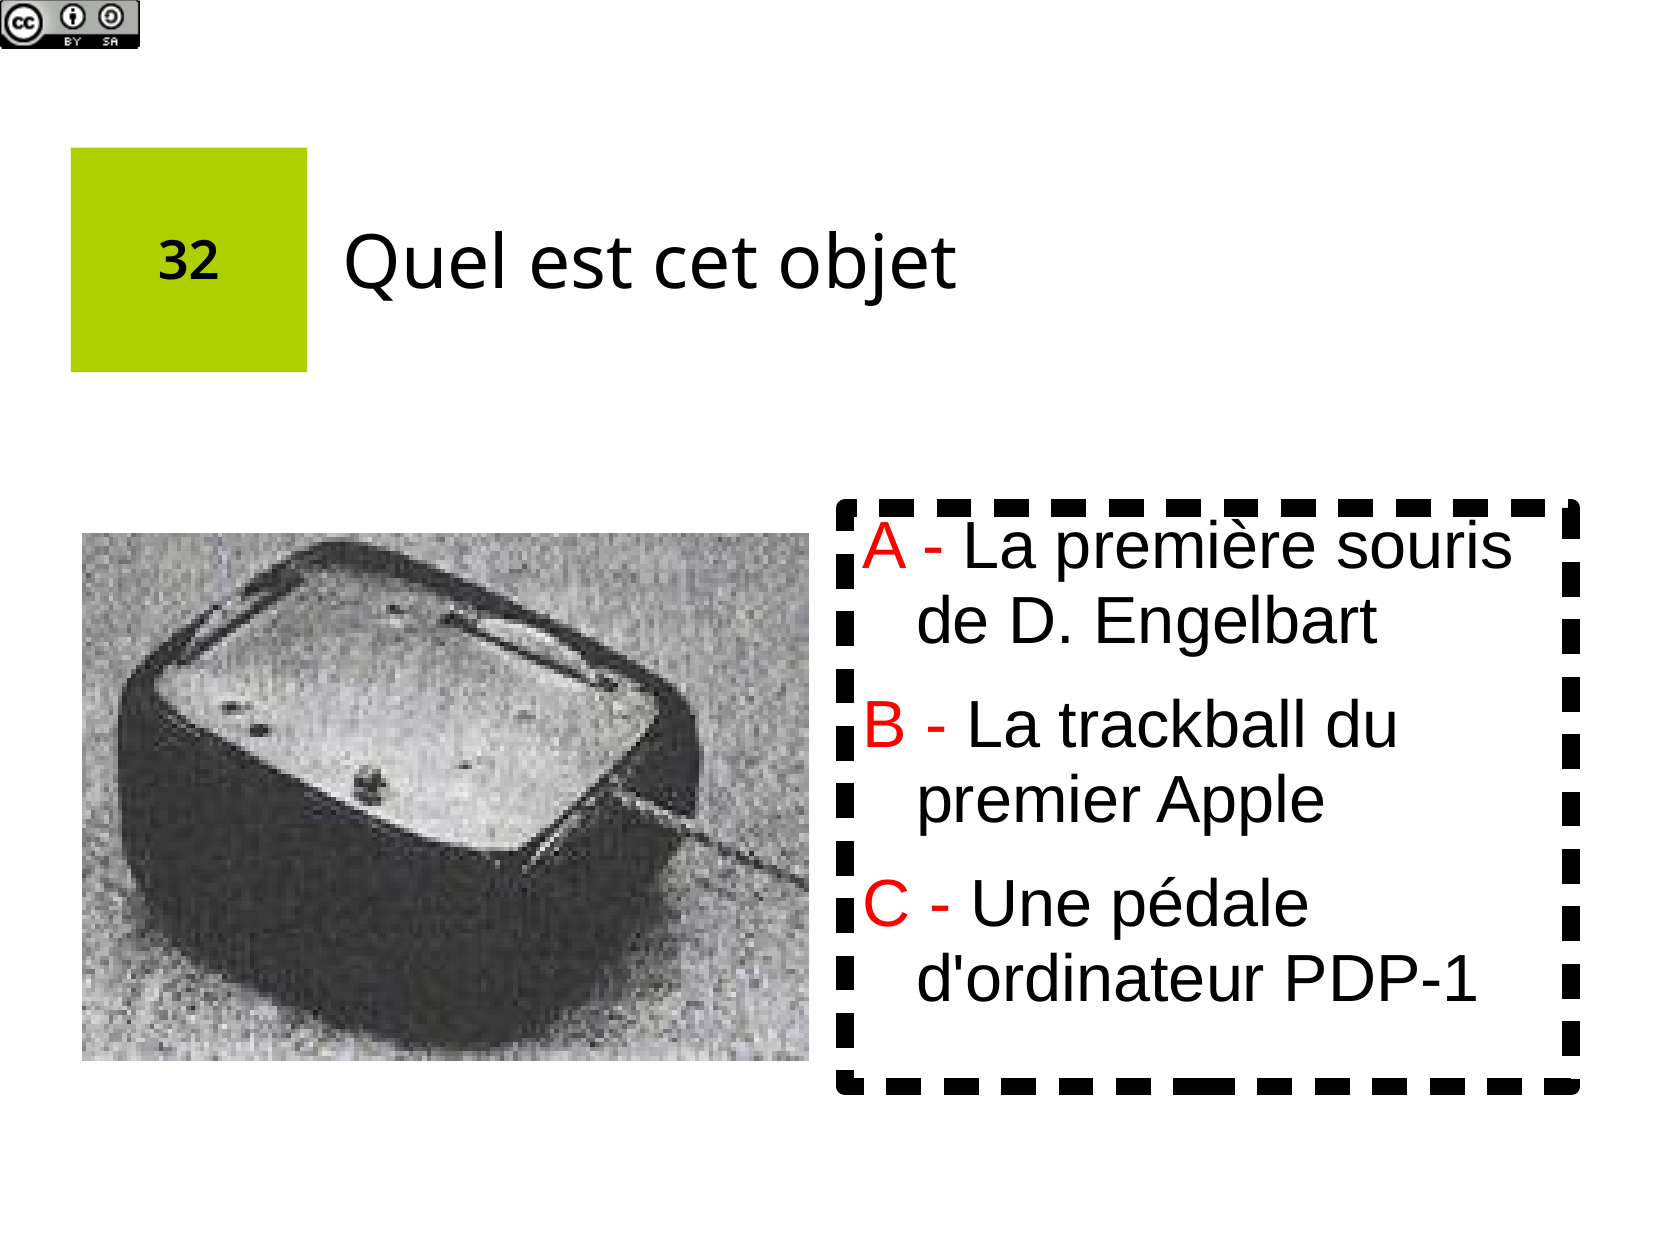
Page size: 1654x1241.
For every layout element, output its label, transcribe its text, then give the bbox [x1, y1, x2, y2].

picture [0, 0, 140, 49]
picture [82, 533, 809, 1061]
title Quel est cet objet [342, 59, 1571, 461]
list La première souris de D. Engelbart La trackball du premier Apple Une pédale d'ordinateur PDP-1 [845, 507, 1572, 1087]
